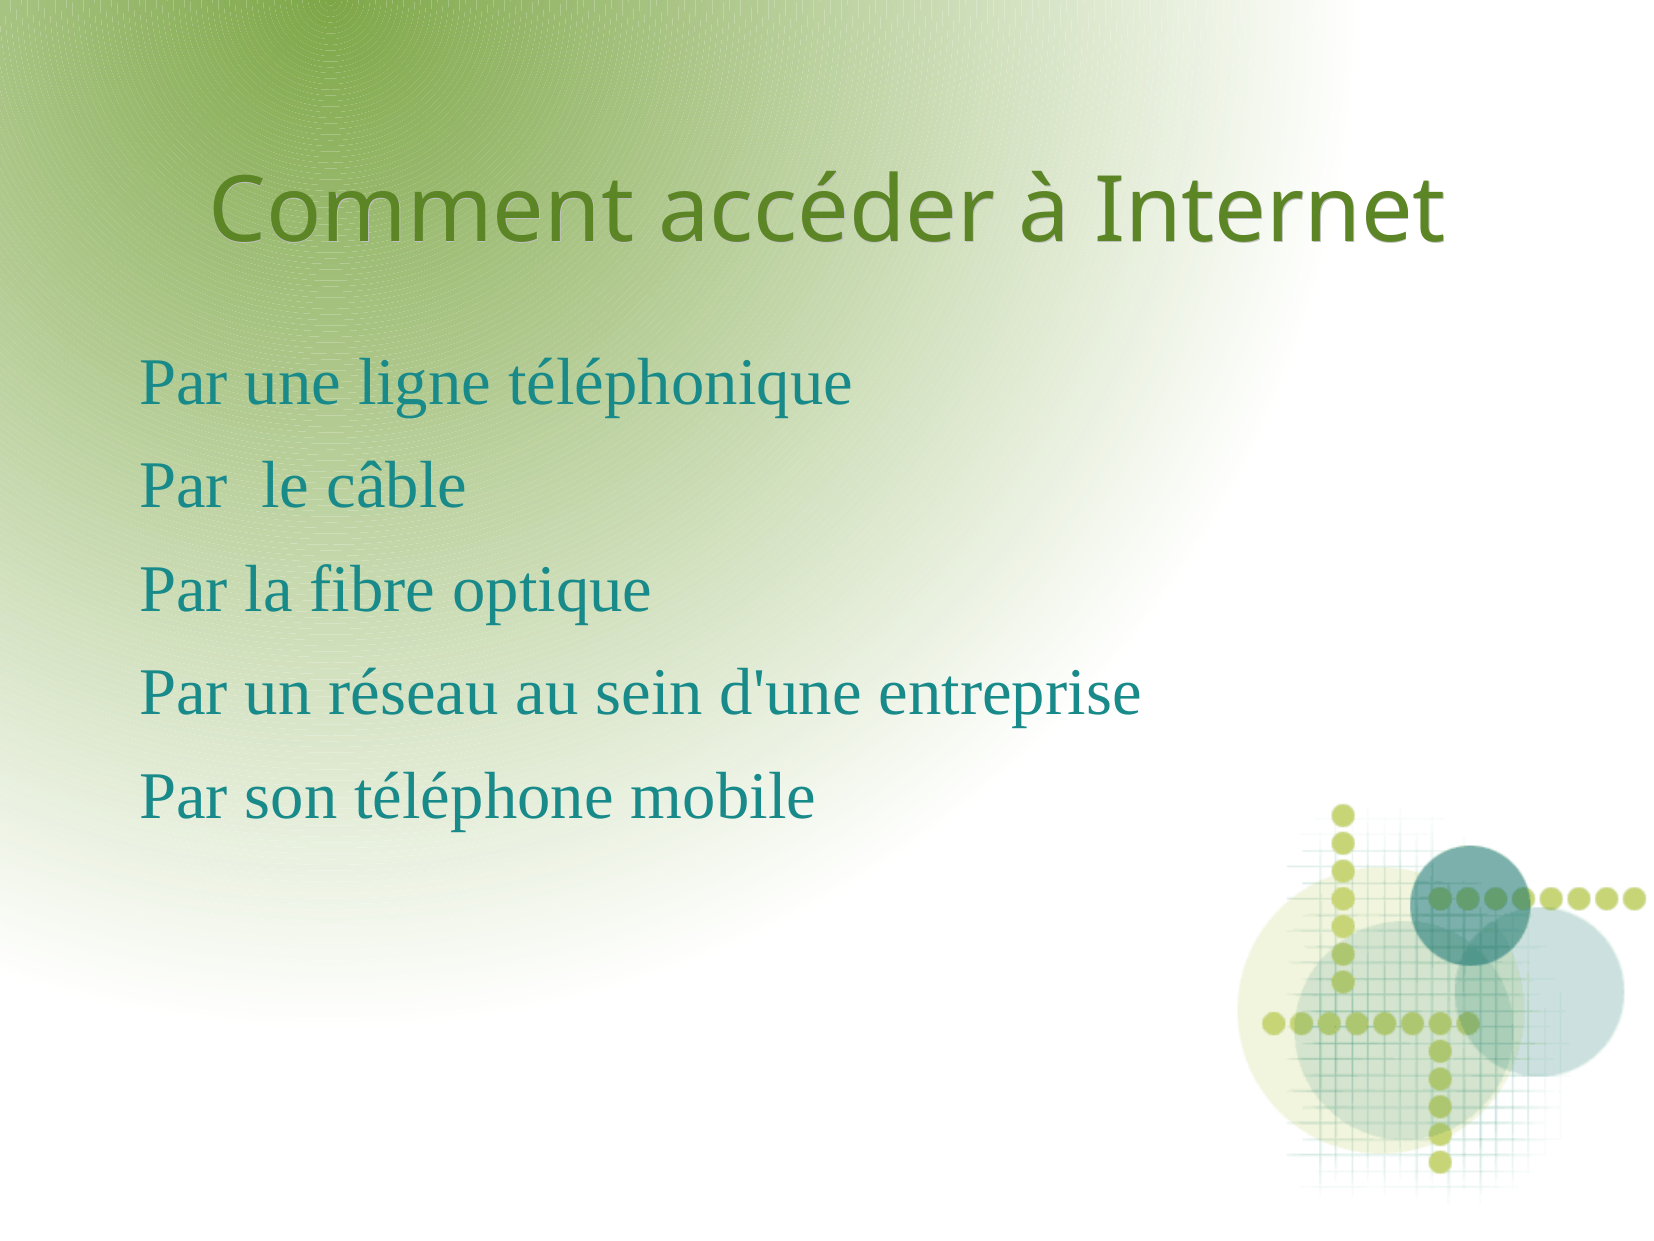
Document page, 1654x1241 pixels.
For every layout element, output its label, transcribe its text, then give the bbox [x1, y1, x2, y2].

title Comment accéder à Internet [121, 110, 1534, 303]
list Par une ligne téléphonique Par le câble Par la fibre optique Par un réseau au sein d'une entreprise Par son téléphone mobile [121, 344, 1534, 1112]
picture [1224, 792, 1654, 1211]
